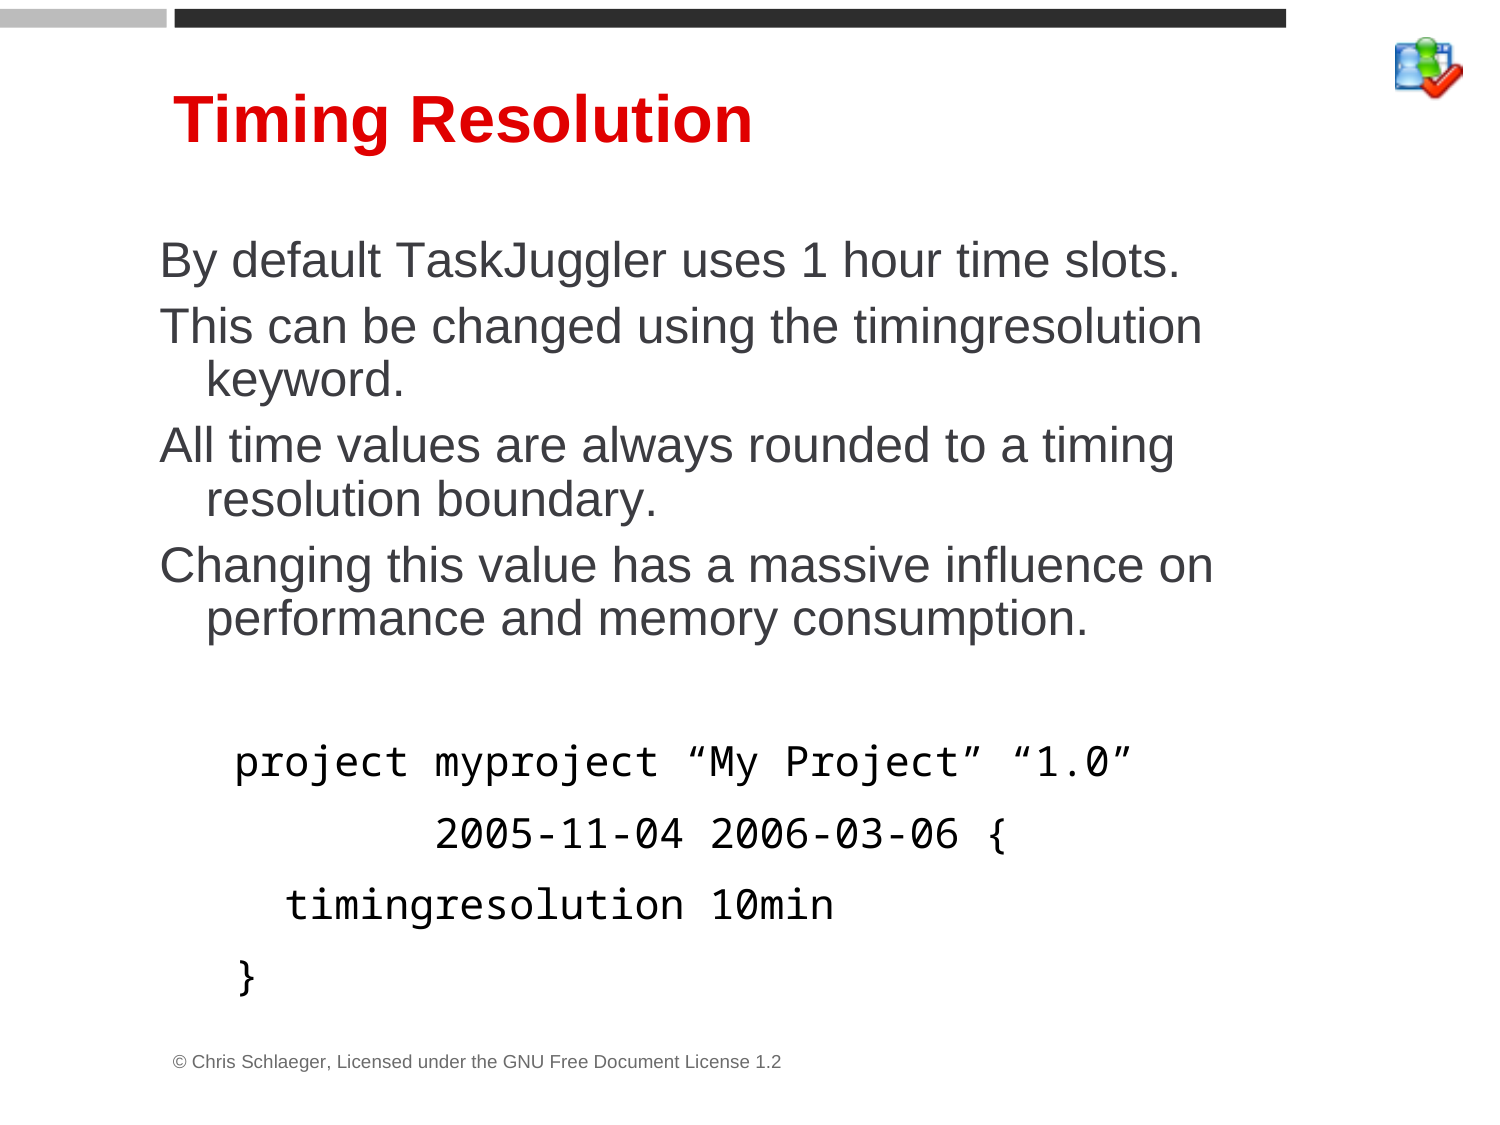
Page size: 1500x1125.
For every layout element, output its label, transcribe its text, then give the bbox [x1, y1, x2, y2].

title Timing Resolution [173, 41, 1395, 205]
list By default TaskJuggler uses 1 hour time slots. This can be changed using the timingresolution keyword. All time values are always rounded to a timing resolution boundary. Changing this value has a massive influence on performance and memory consumption. project myproject “My Project” “1.0” 2005-11-04 2006-03-06 { timingresolution 10min } [159, 234, 1395, 1080]
picture [1395, 37, 1463, 105]
